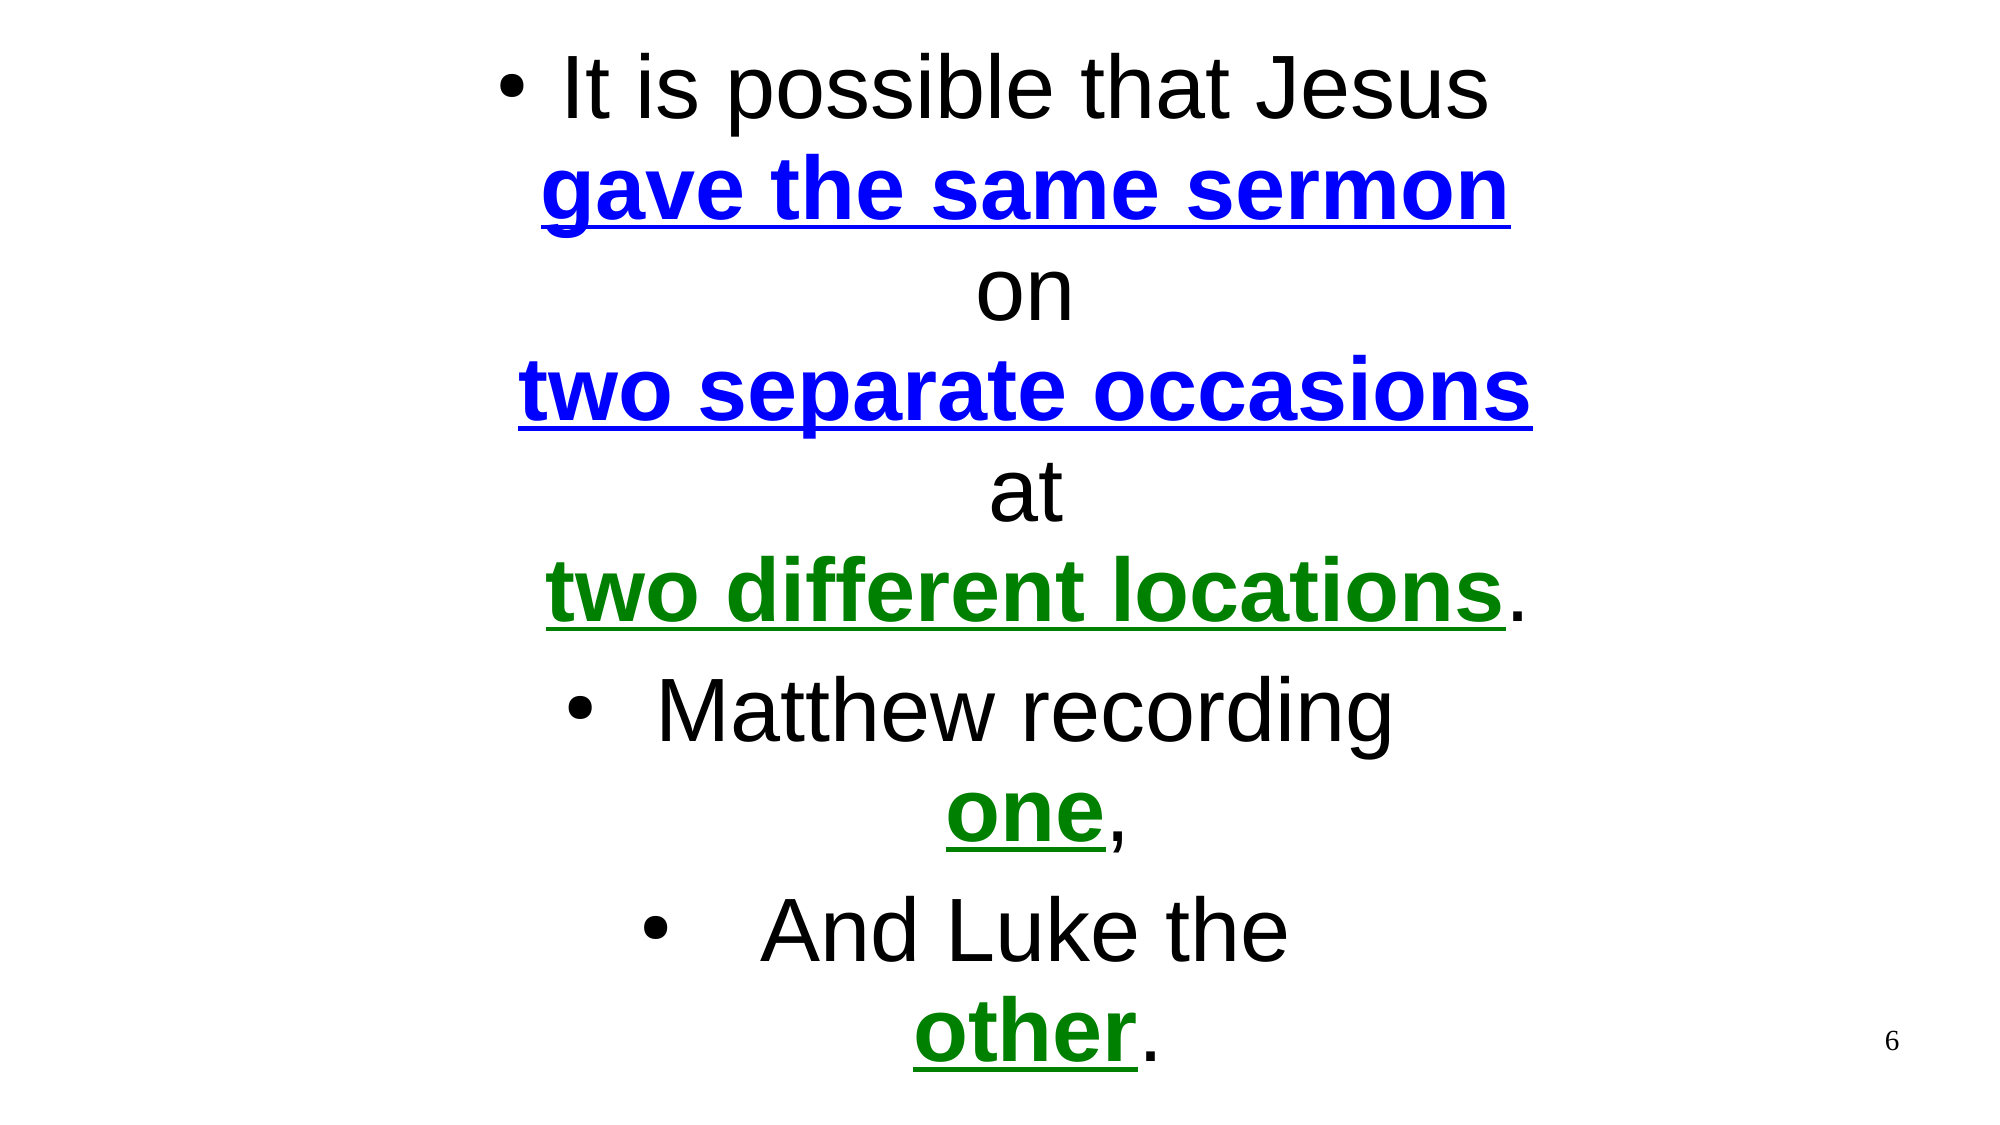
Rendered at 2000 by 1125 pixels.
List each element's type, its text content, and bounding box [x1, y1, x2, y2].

list It is possible that Jesus gave the same sermon on two separate occasions at two different locations. Matthew recording one, And Luke the other. [37, 37, 1988, 1088]
